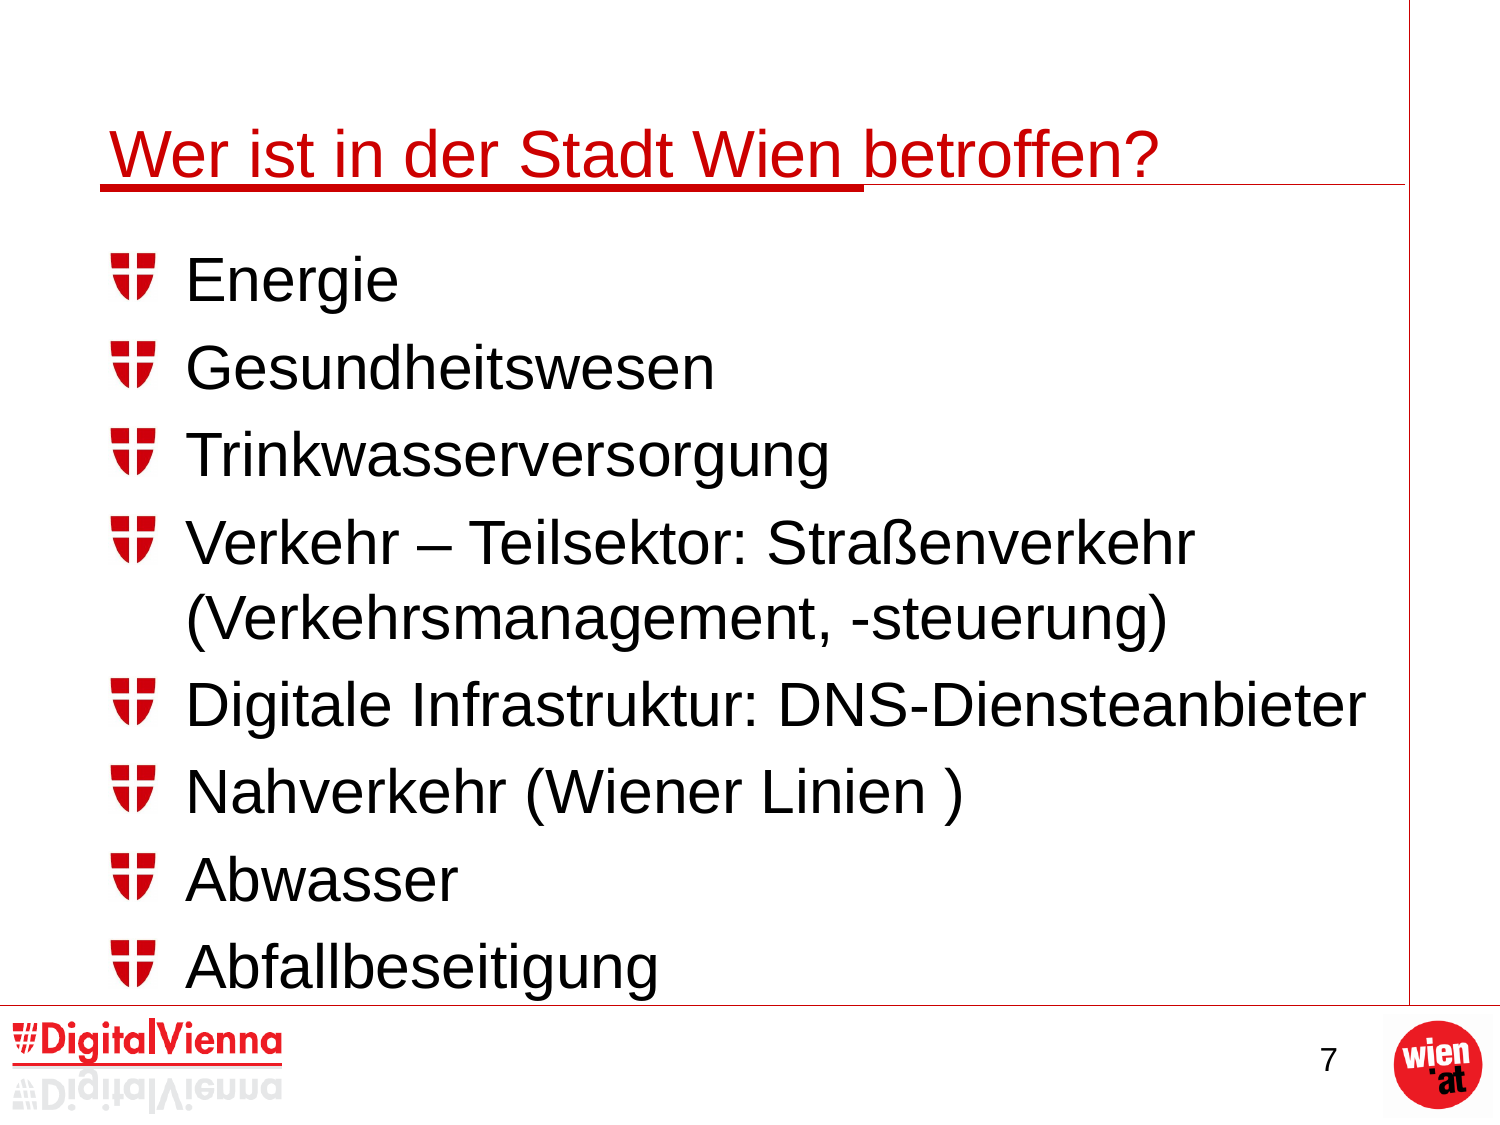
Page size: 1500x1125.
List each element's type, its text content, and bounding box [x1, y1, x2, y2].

picture [1383, 1014, 1493, 1118]
list Energie Gesundheitswesen Trinkwasserversorgung Verkehr – Teilsektor: Straßenverkehr (Verkehrsmanagement, -steuerung) Digitale Infrastruktur: DNS-Diensteanbieter Nahverkehr (Wiener Linien ) Abwasser Abfallbeseitigung [92, 231, 1406, 988]
title Wer ist in der Stadt Wien betroffen? [94, 23, 1407, 199]
picture [5, 1016, 290, 1117]
